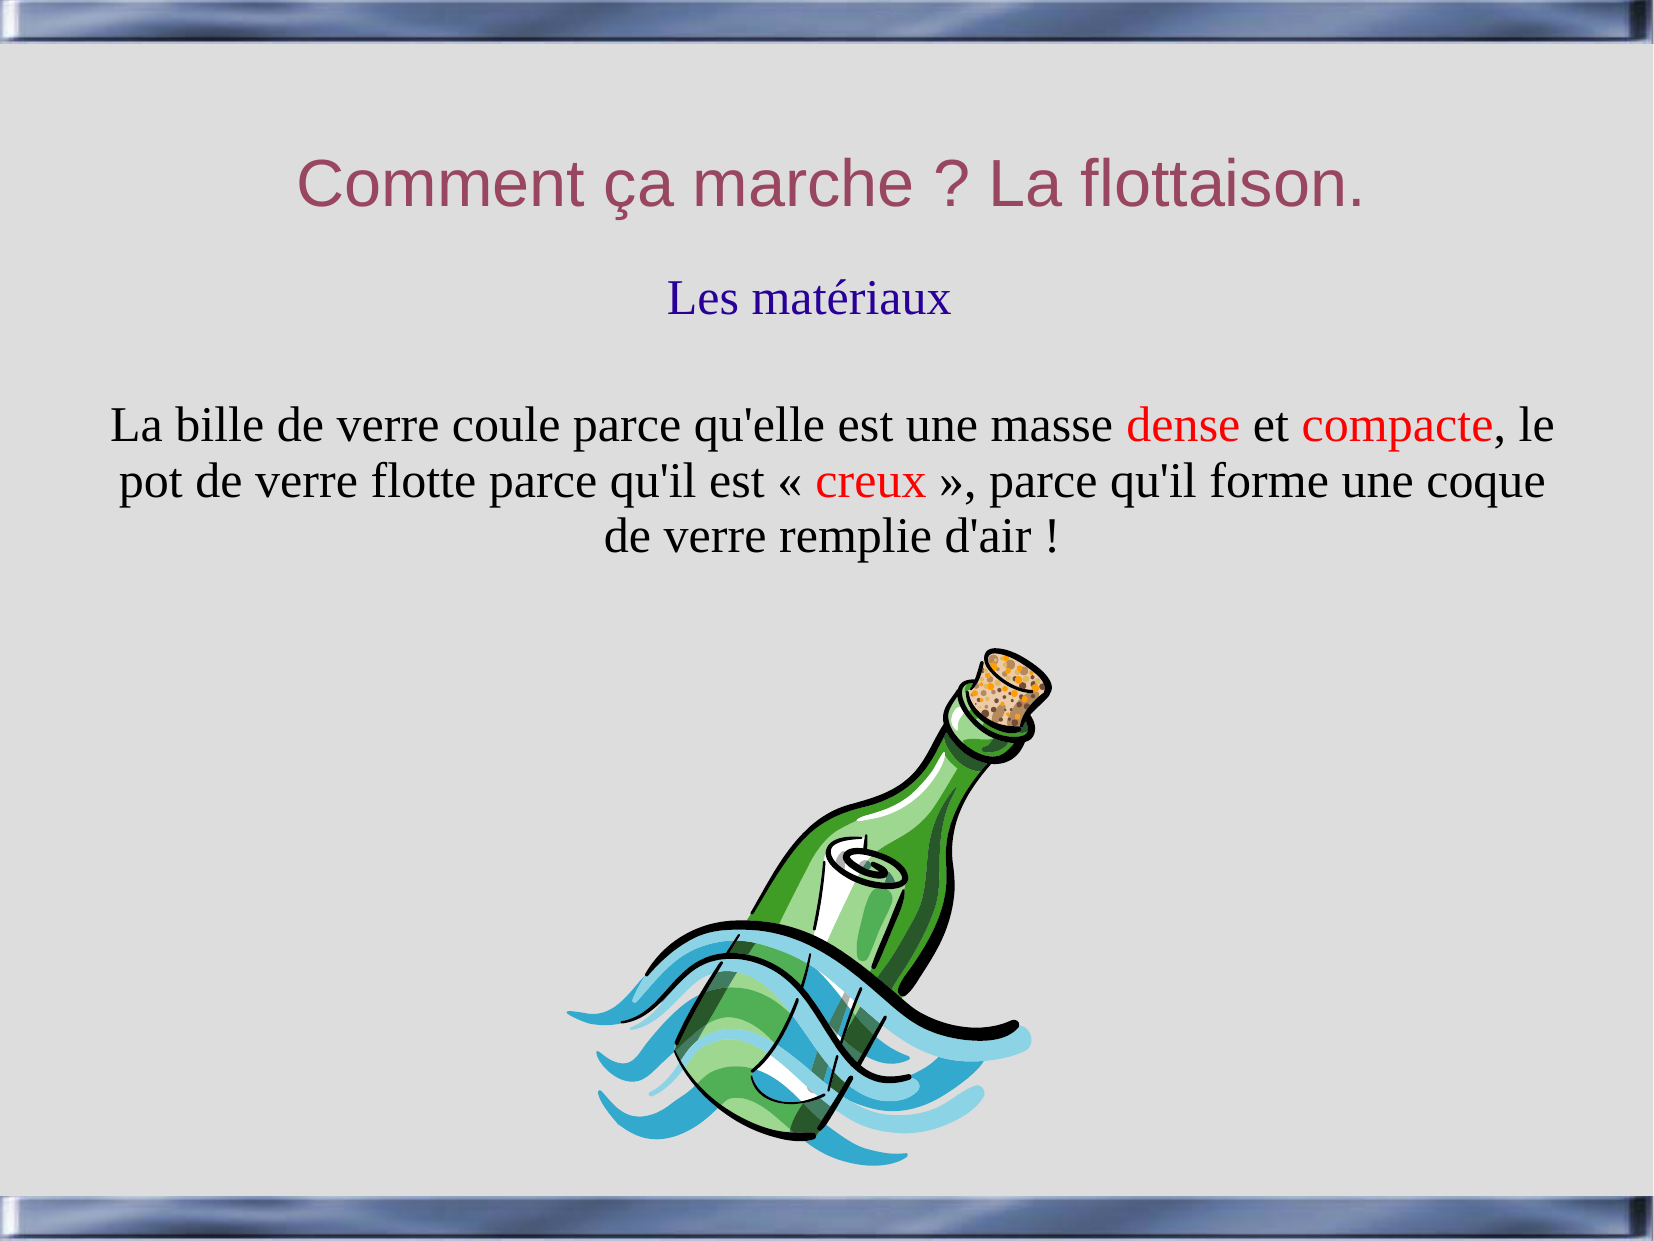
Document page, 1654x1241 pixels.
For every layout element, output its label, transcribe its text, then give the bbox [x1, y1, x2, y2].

picture [546, 627, 1073, 1186]
title Comment ça marche ? La flottaison. [125, 79, 1538, 287]
picture [0, 0, 1654, 44]
text_box Les matériaux [308, 270, 1311, 327]
text_box La bille de verre coule parce qu'elle est une masse dense et compacte, le pot de verre flotte parce qu'il est « creux », parce qu'il forme une coque de verre remplie d'air ! [104, 397, 1561, 567]
picture [0, 1196, 1654, 1241]
